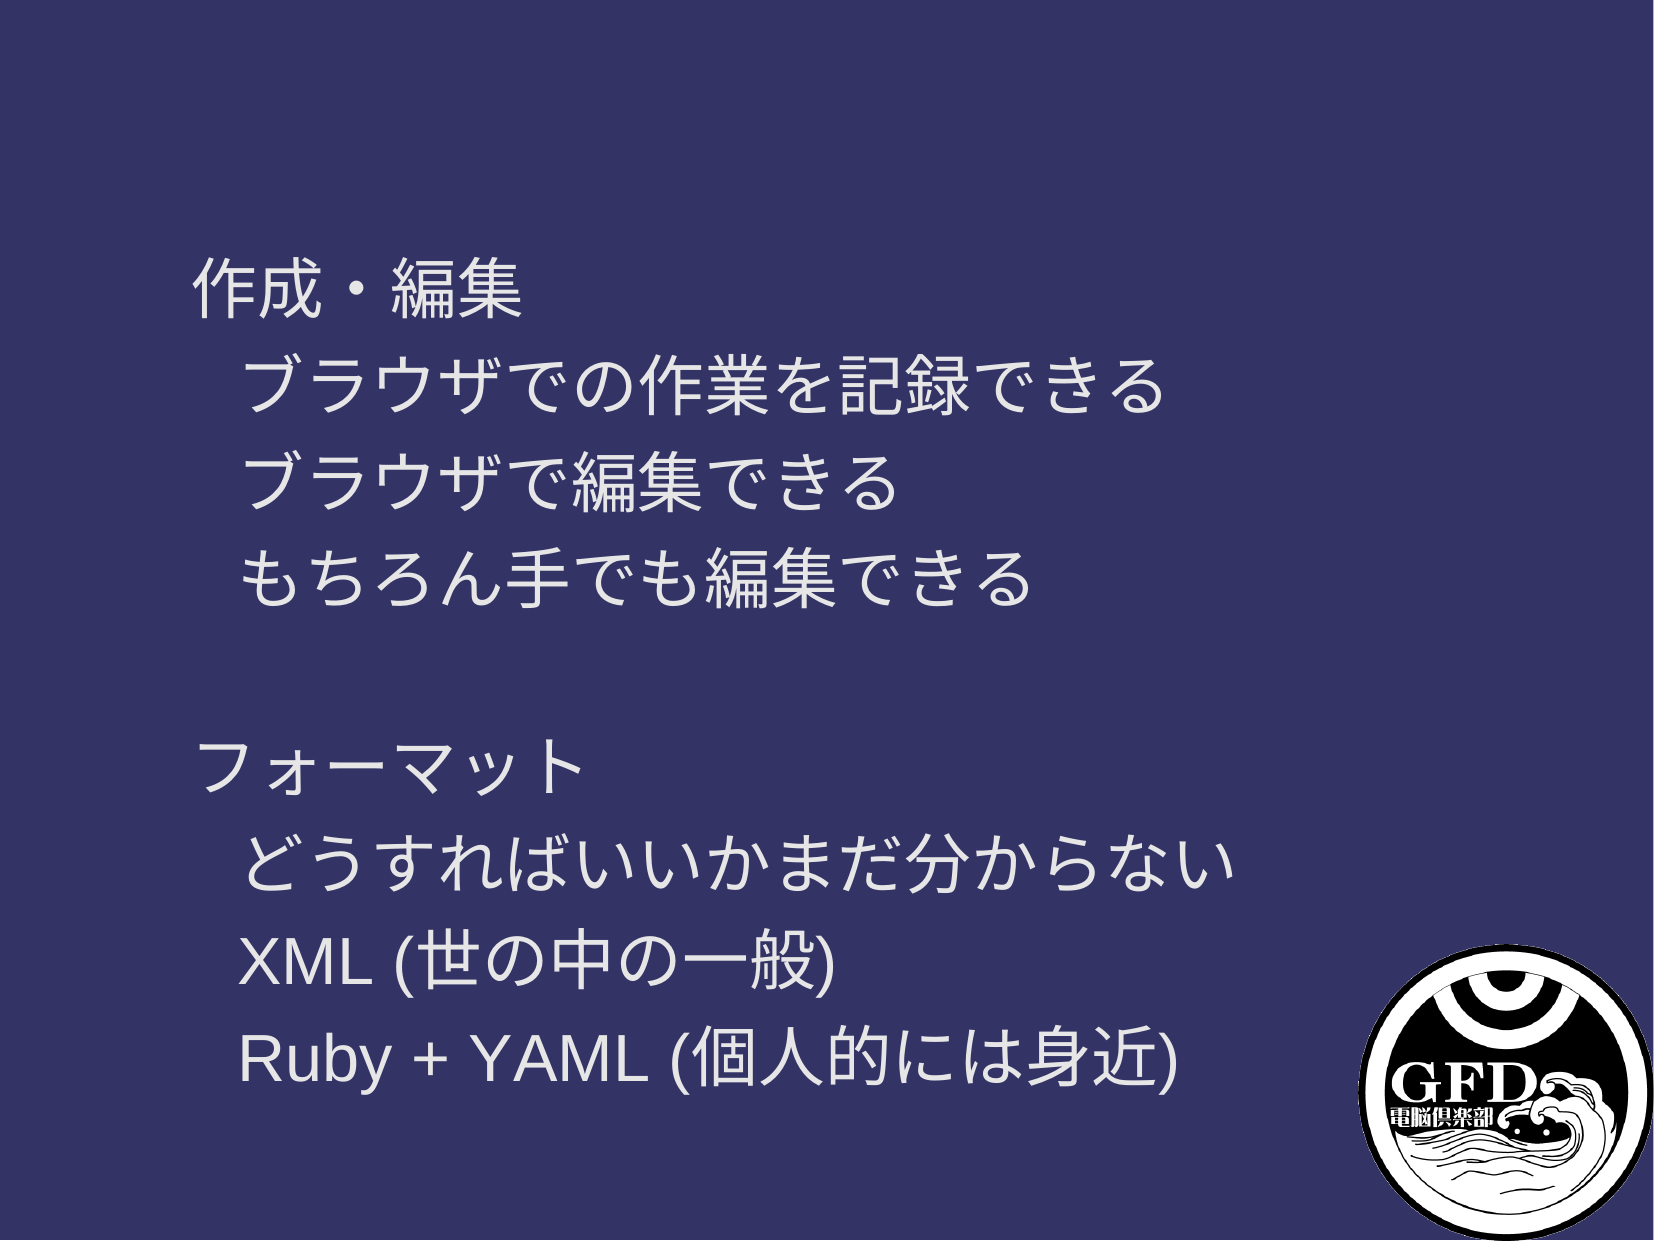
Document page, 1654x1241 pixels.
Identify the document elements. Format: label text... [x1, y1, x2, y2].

list 作成・編集 ブラウザでの作業を記録できる ブラウザで編集できる もちろん手でも編集できる フォーマット どうすればいいかまだ分からない XML (世の中の一般) Ruby + YAML (個人的には身近) [178, 236, 1570, 1132]
picture [1358, 944, 1654, 1241]
